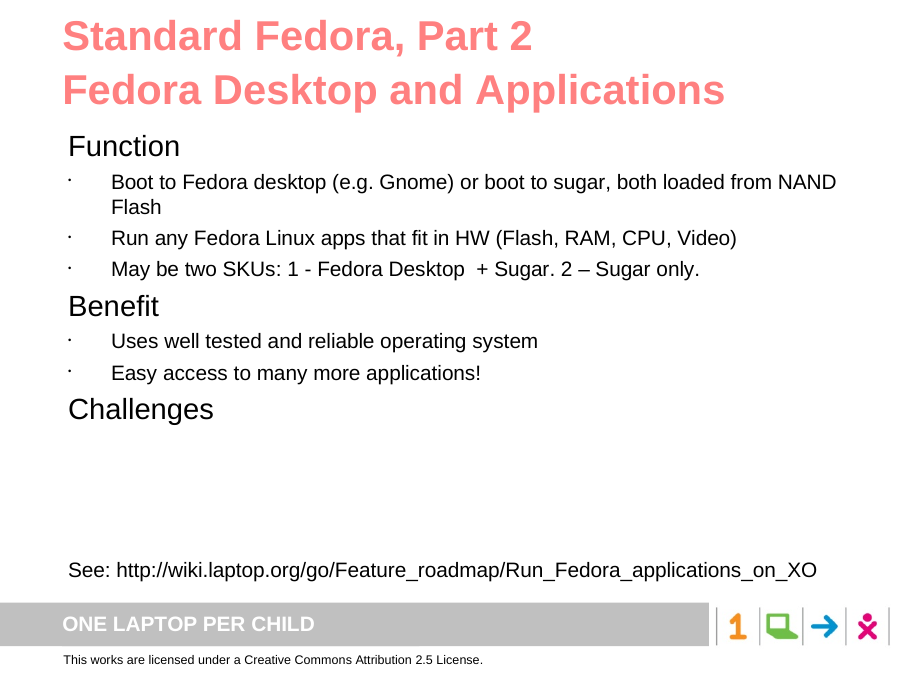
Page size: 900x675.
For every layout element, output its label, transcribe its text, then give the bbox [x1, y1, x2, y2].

text_box Function Boot to Fedora desktop (e.g. Gnome) or boot to sugar, both loaded from NAND Flash Run any Fedora Linux apps that fit in HW (Flash, RAM, CPU, Video)‏ May be two SKUs: 1 - Fedora Desktop + Sugar. 2 – Sugar only. Benefit Uses well tested and reliable operating system Easy access to many more applications! Challenges No easy way to pass files between Sugar/Fedora No special install, collaboration, mesh, upgrade or server features Need to choose minimal set of Fedora code (see 1 or 2 SKUs above)‏ See: http://wiki.laptop.org/go/Feature_roadmap/Run_Fedora_applications_on_XO [62, 127, 850, 550]
picture [709, 598, 898, 655]
text_box Standard Fedora, Part 2 Fedora Desktop and Applications [62, 4, 843, 113]
